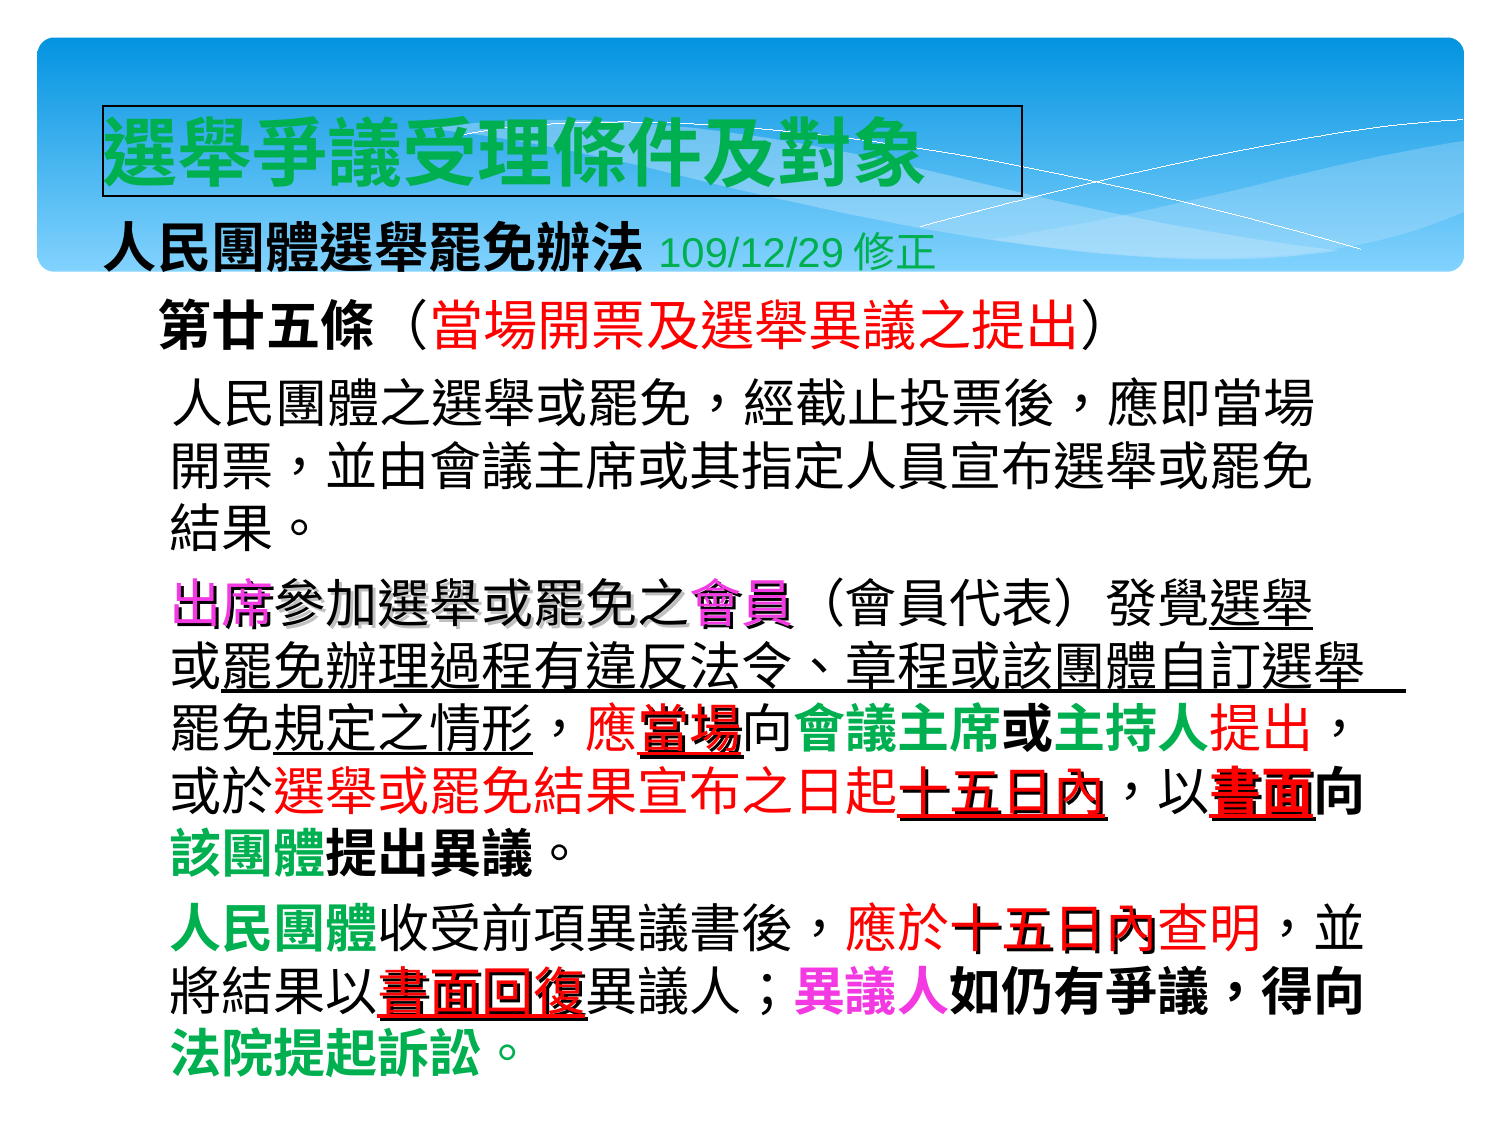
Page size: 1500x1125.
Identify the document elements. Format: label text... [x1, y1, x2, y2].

text_box 選舉爭議受理條件及對象 [102, 105, 1022, 196]
text_box 人民團體選舉罷免辦法109/12/29修正 第廿五條（當場開票及選舉異議之提出） 人民團體之選舉或罷免，經截止投票後，應即當場 開票，並由會議主席或其指定人員宣布選舉或罷免 結果。 出席參加選舉或罷免之會員（會員代表）發覺選舉 或罷免辦理過程有違反法令、章程或該團體自訂選舉 罷免規定之情形，應當場向會議主席或主持人提出， 或於選舉或罷免結果宣布之日起十五日內，以書面向 該團體提出異議。 人民團體收受前項異議書後，應於十五日內查明，並 將結果以書面回復異議人；異議人如仍有爭議，得向 法院提起訴訟。 [102, 213, 1412, 1083]
